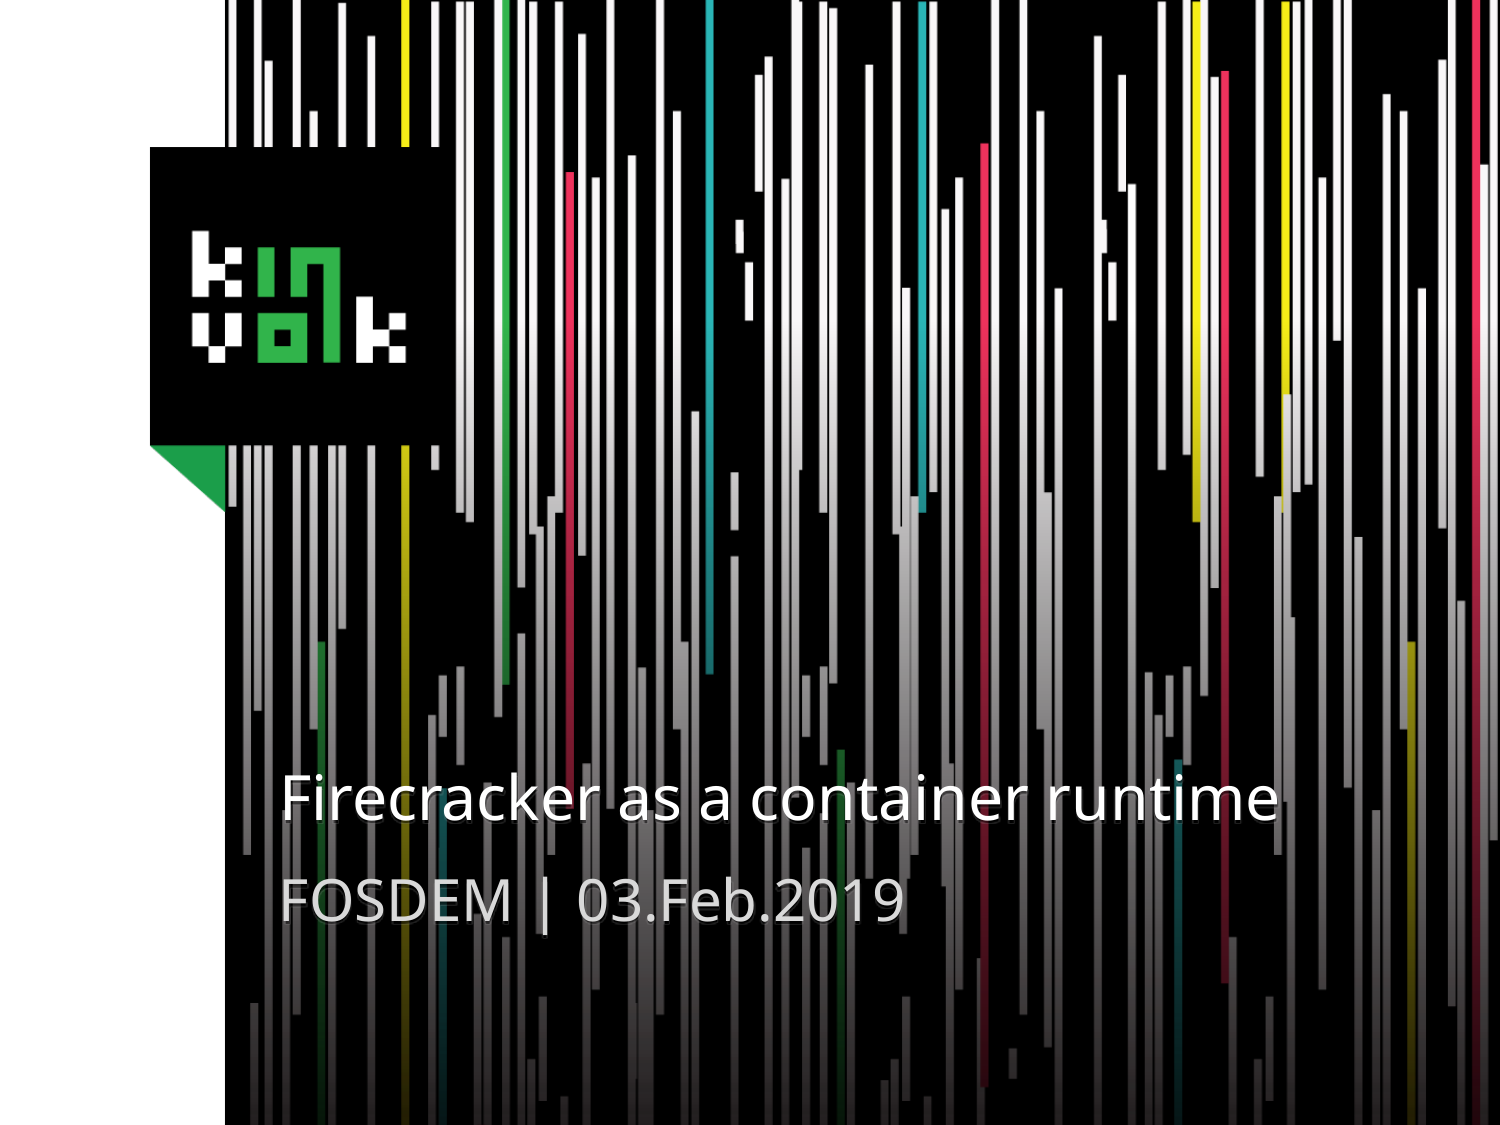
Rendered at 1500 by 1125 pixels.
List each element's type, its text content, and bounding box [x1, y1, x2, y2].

title Firecracker as a container runtime [264, 457, 1428, 848]
picture [0, 0, 1500, 1125]
subtitle FOSDEM | 03.Feb.2019 [264, 848, 1428, 995]
